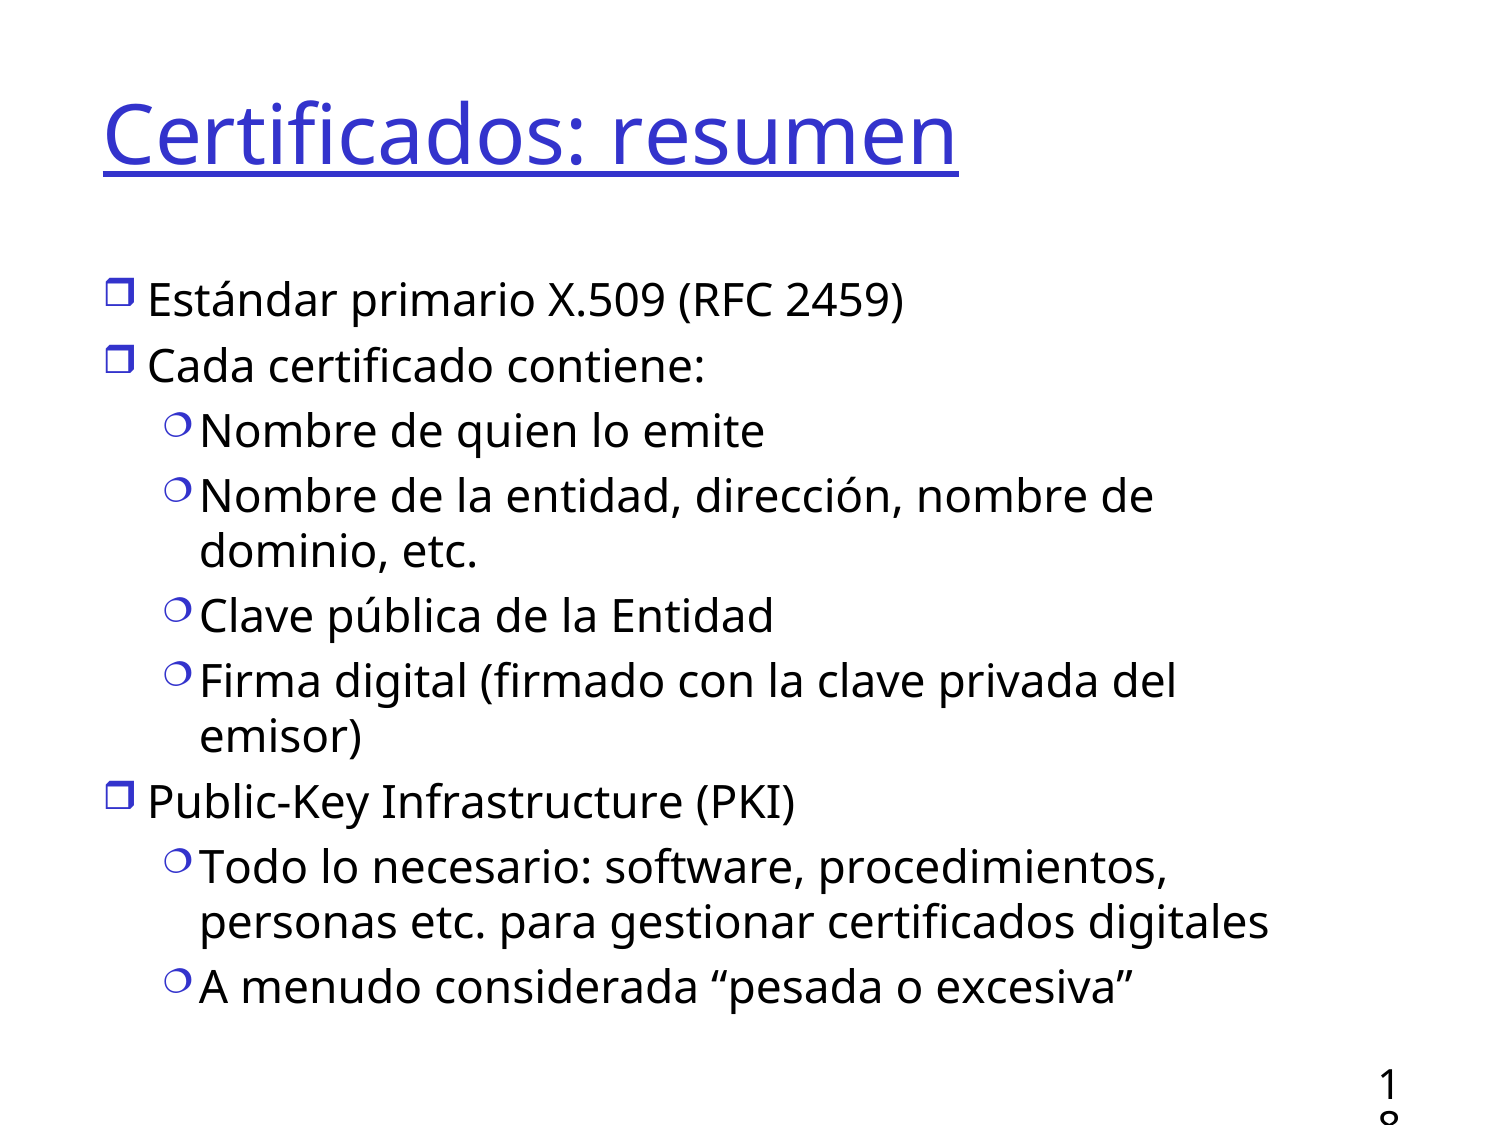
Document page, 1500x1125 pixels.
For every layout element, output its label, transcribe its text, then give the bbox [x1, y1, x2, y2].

list Estándar primario X.509 (RFC 2459) Cada certificado contiene: Nombre de quien lo emite Nombre de la entidad, dirección, nombre de dominio, etc. Clave pública de la Entidad Firma digital (firmado con la clave privada del emisor) Public-Key Infrastructure (PKI) Todo lo necesario: software, procedimientos, personas etc. para gestionar certificados digitales A menudo considerada “pesada o excesiva” [87, 262, 1363, 1026]
title Certificados: resumen [87, 37, 1363, 225]
